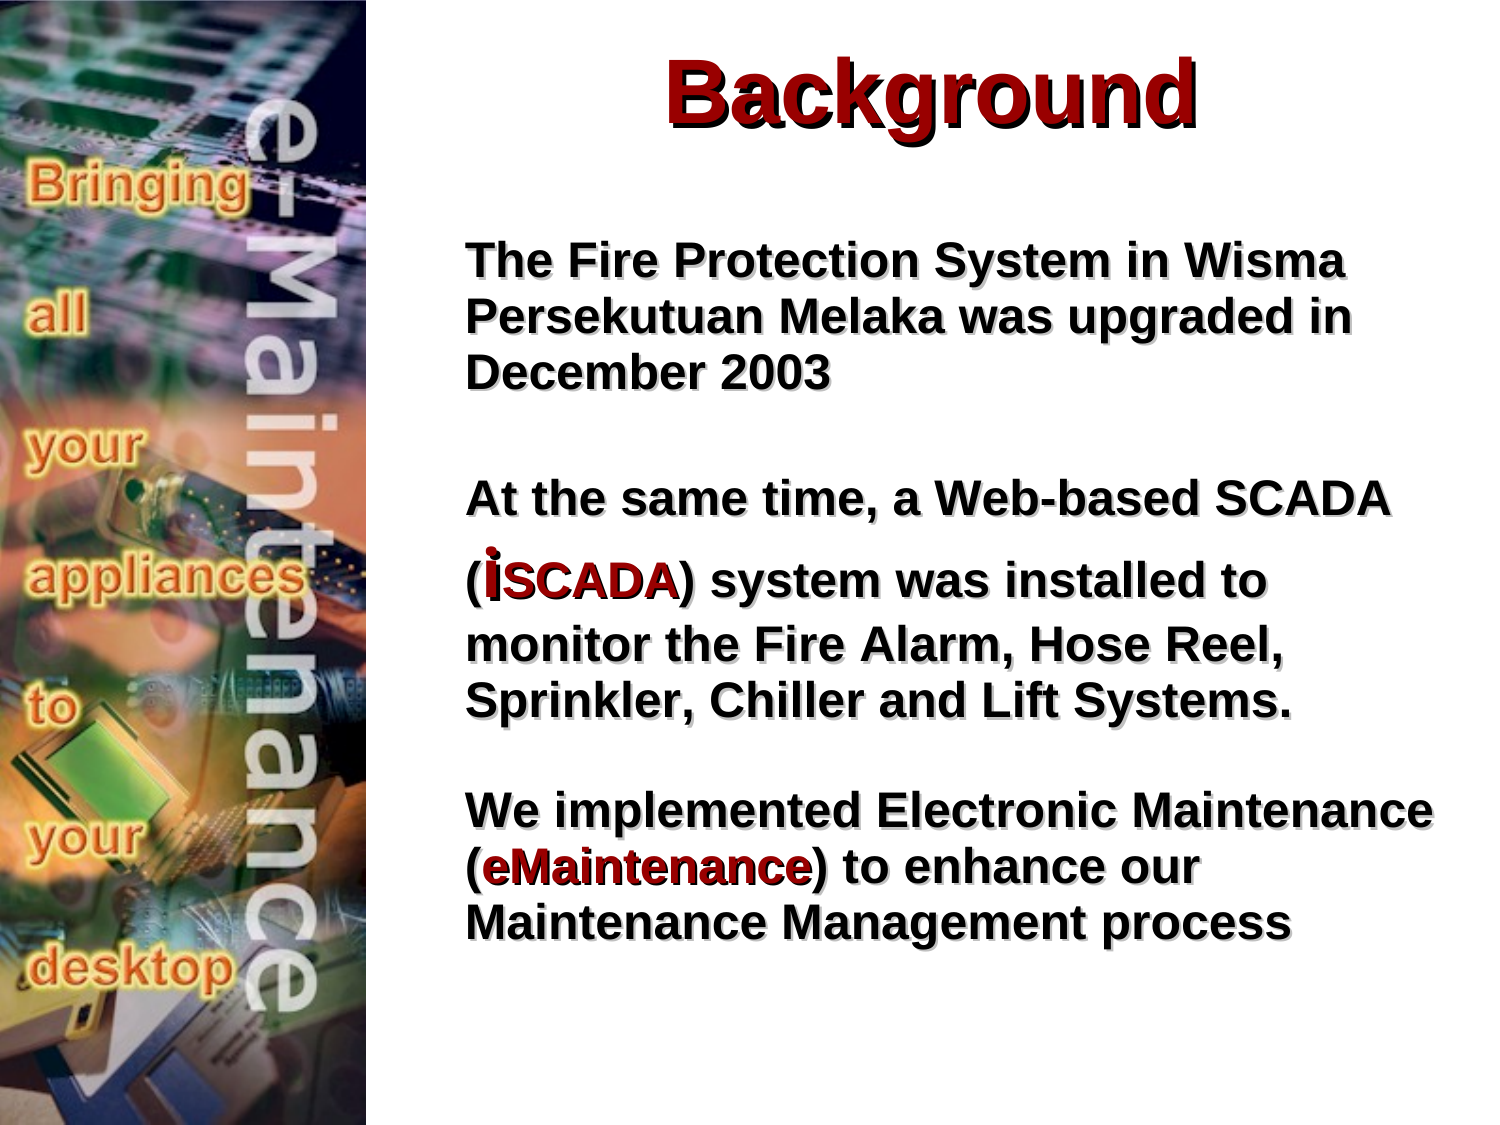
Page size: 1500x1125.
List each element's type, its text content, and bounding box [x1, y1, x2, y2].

text_box The Fire Protection System in Wisma Persekutuan Melaka was upgraded in December 2003 [450, 224, 1426, 408]
text_box We implemented Electronic Maintenance (eMaintenance) to enhance our Maintenance Management process [449, 774, 1450, 958]
picture [0, 0, 366, 1125]
text_box At the same time, a Web-based SCADA (iSCADA) system was installed to monitor the Fire Alarm, Hose Reel, Sprinkler, Chiller and Lift Systems. [450, 462, 1426, 736]
text_box Background [412, 33, 1451, 152]
